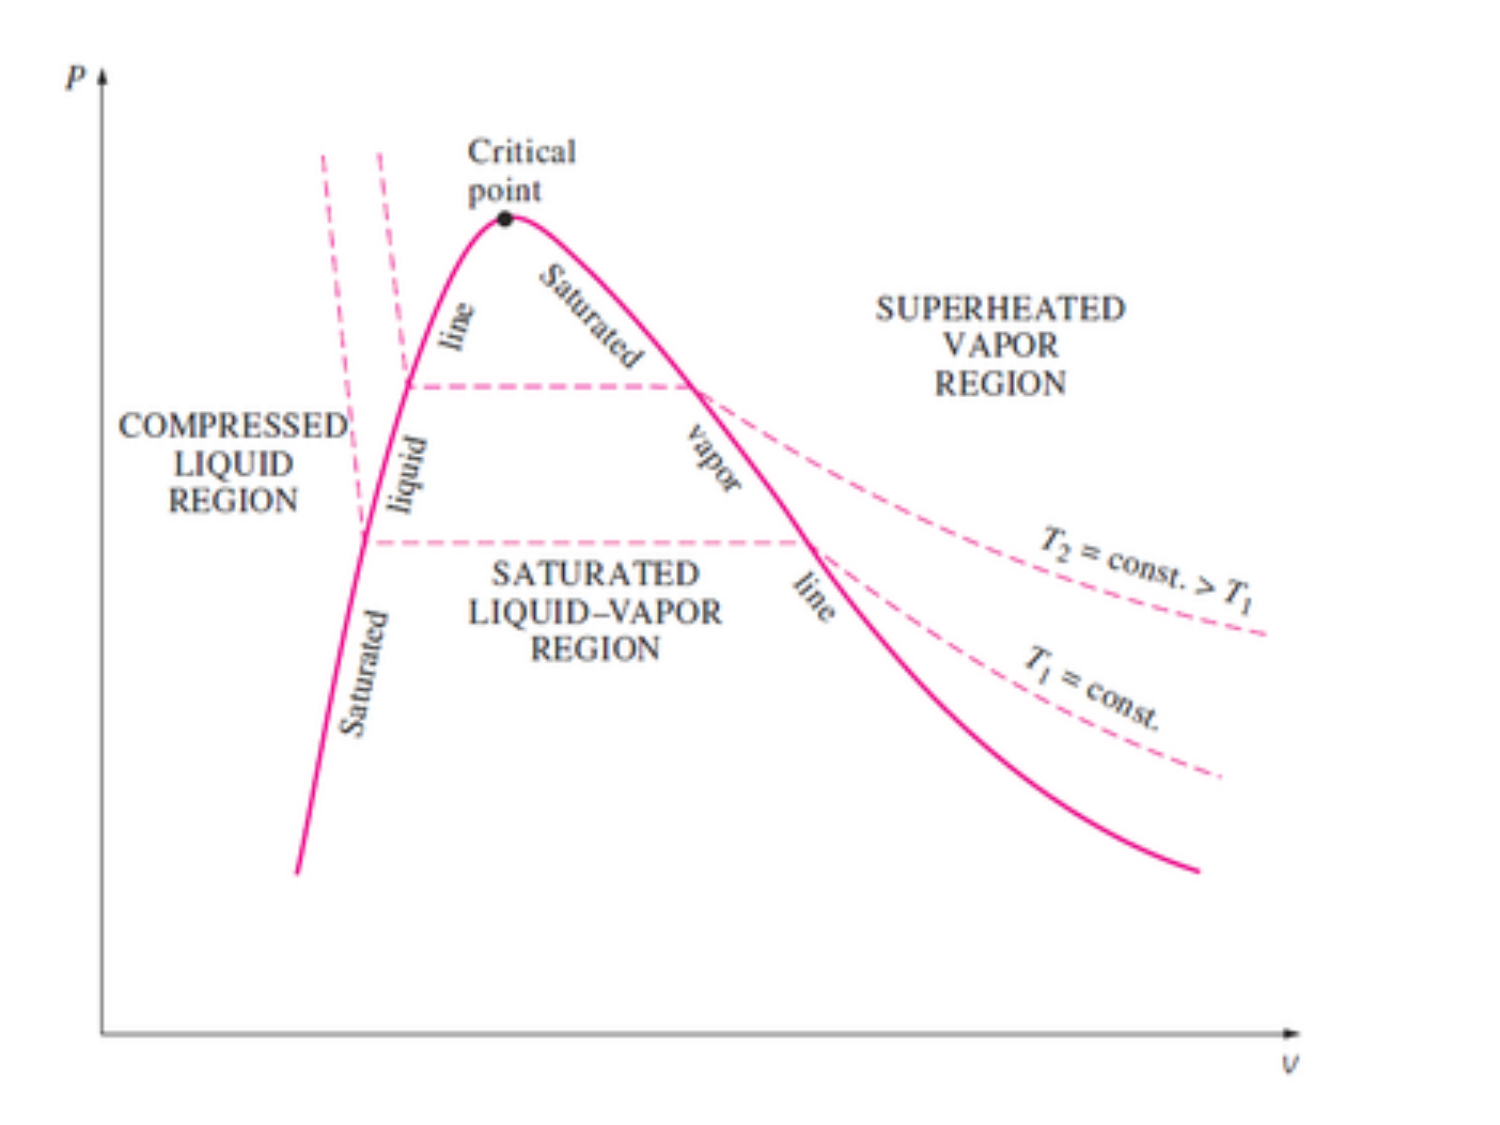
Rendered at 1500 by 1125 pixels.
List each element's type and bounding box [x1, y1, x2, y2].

picture [47, 54, 1329, 1093]
